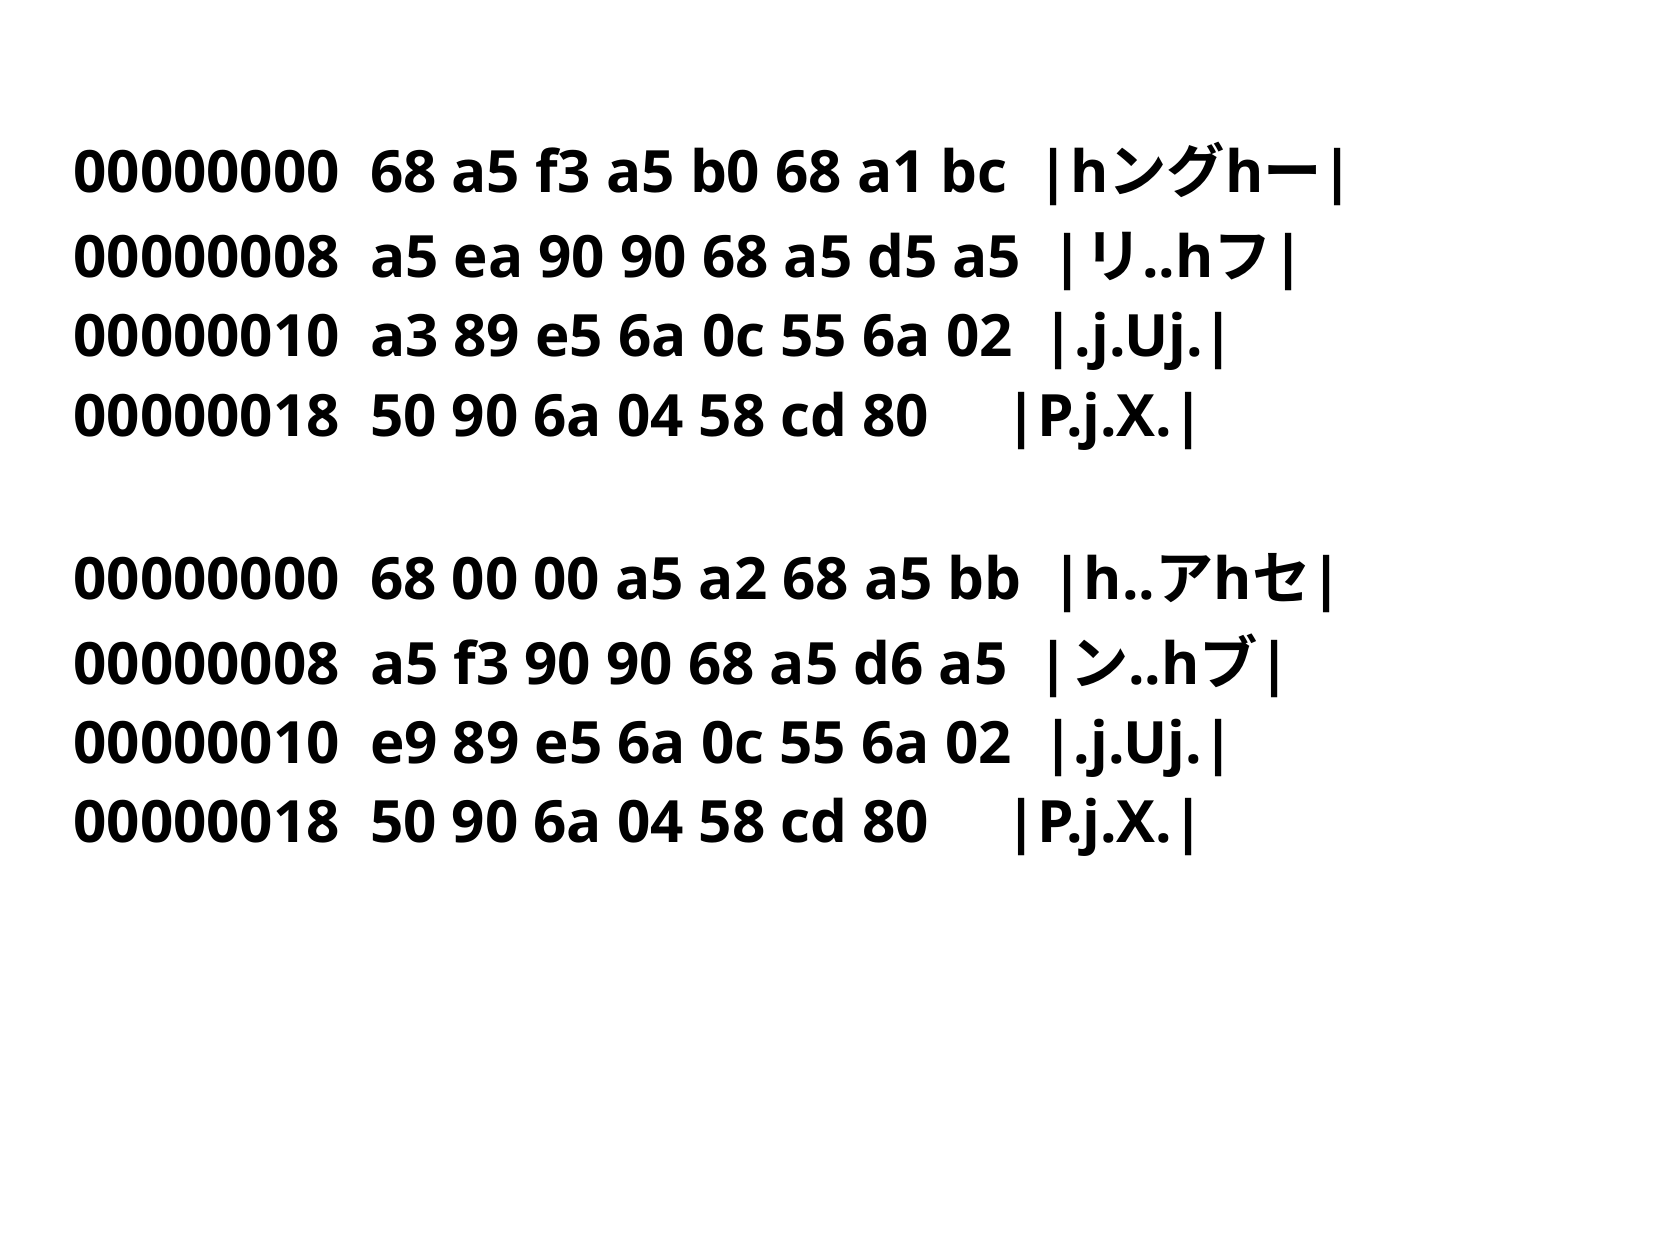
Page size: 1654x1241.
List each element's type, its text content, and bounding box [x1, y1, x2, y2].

text_box 00000000 68 a5 f3 a5 b0 68 a1 bc |hングhー| 00000008 a5 ea 90 90 68 a5 d5 a5 |リ..hフ| 00000010 a3 89 e5 6a 0c 55 6a 02 |.j.Uj.| 00000018 50 90 6a 04 58 cd 80 |P.j.X.| 00000000 68 00 00 a5 a2 68 a5 bb |h..アhセ| 00000008 a5 f3 90 90 68 a5 d6 a5 |ン..hブ| 00000010 e9 89 e5 6a 0c 55 6a 02 |.j.Uj.| 00000018 50 90 6a 04 58 cd 80 |P.j.X.| [59, 118, 1584, 761]
